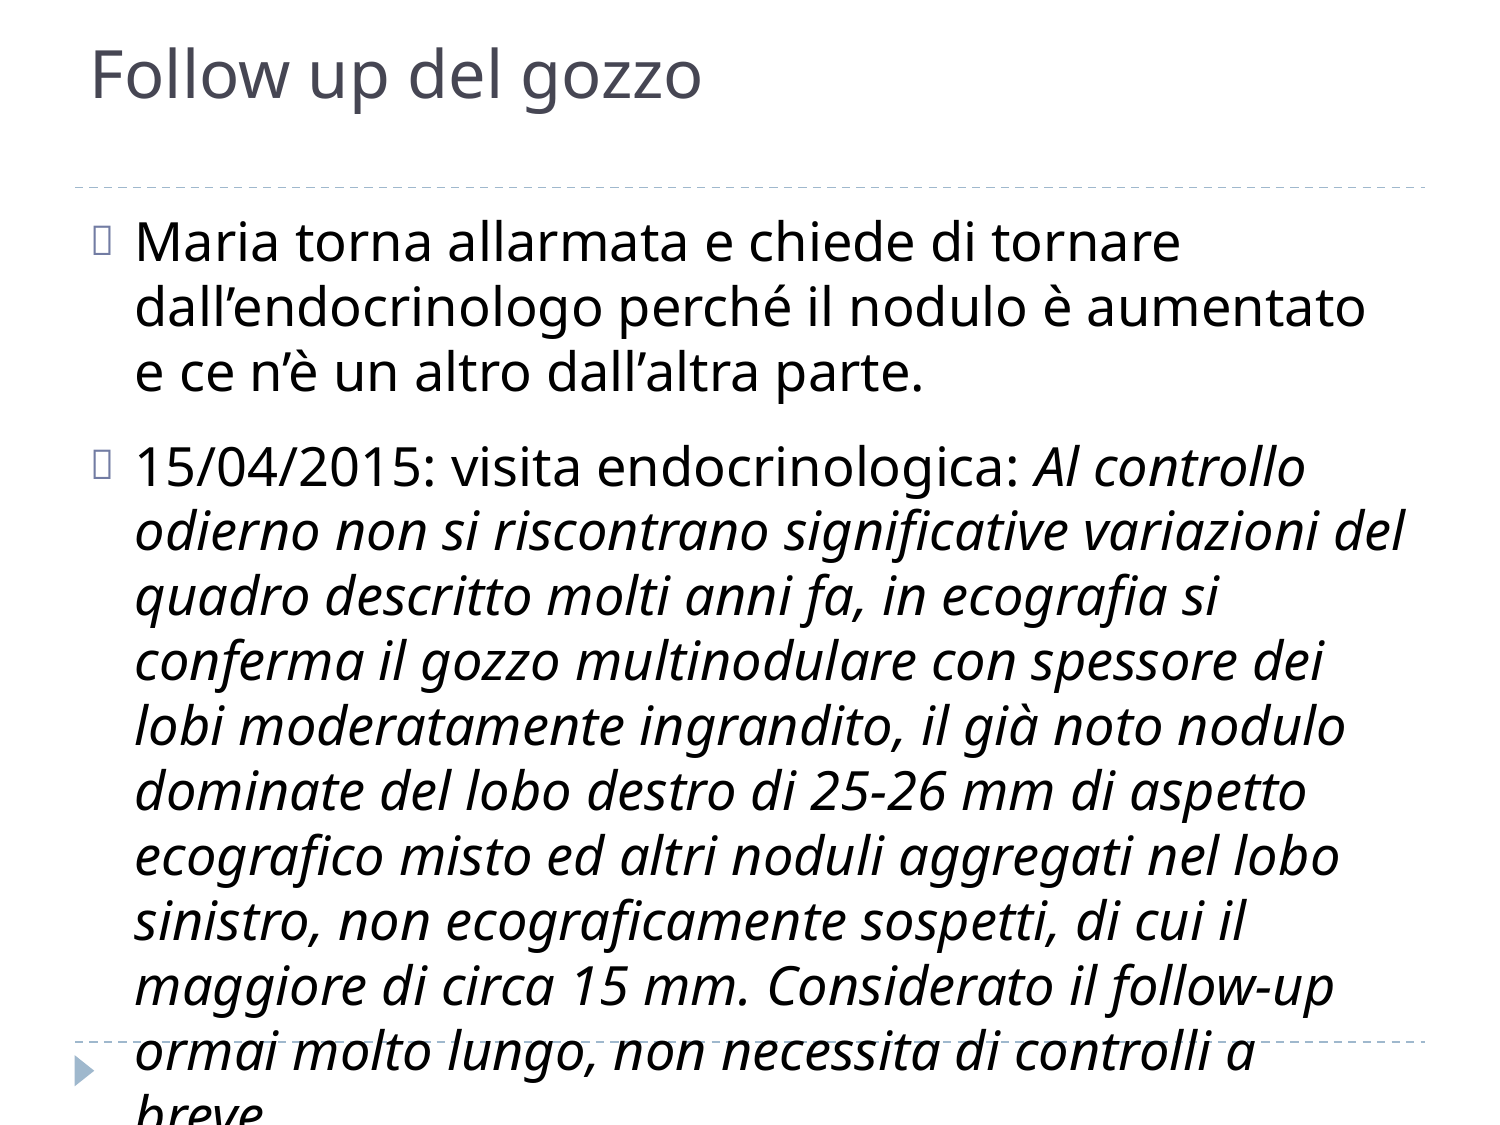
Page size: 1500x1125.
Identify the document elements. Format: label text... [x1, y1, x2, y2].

list Maria torna allarmata e chiede di tornare dall’endocrinologo perché il nodulo è aumentato e ce n’è un altro dall’altra parte. 15/04/2015: visita endocrinologica: Al controllo odierno non si riscontrano significative variazioni del quadro descritto molti anni fa, in ecografia si conferma il gozzo multinodulare con spessore dei lobi moderatamente ingrandito, il già noto nodulo dominate del lobo destro di 25-26 mm di aspetto ecografico misto ed altri noduli aggregati nel lobo sinistro, non ecograficamente sospetti, di cui il maggiore di circa 15 mm. Considerato il follow-up ormai molto lungo, non necessita di controlli a breve. [75, 200, 1425, 1010]
title Follow up del gozzo [75, 24, 1425, 188]
